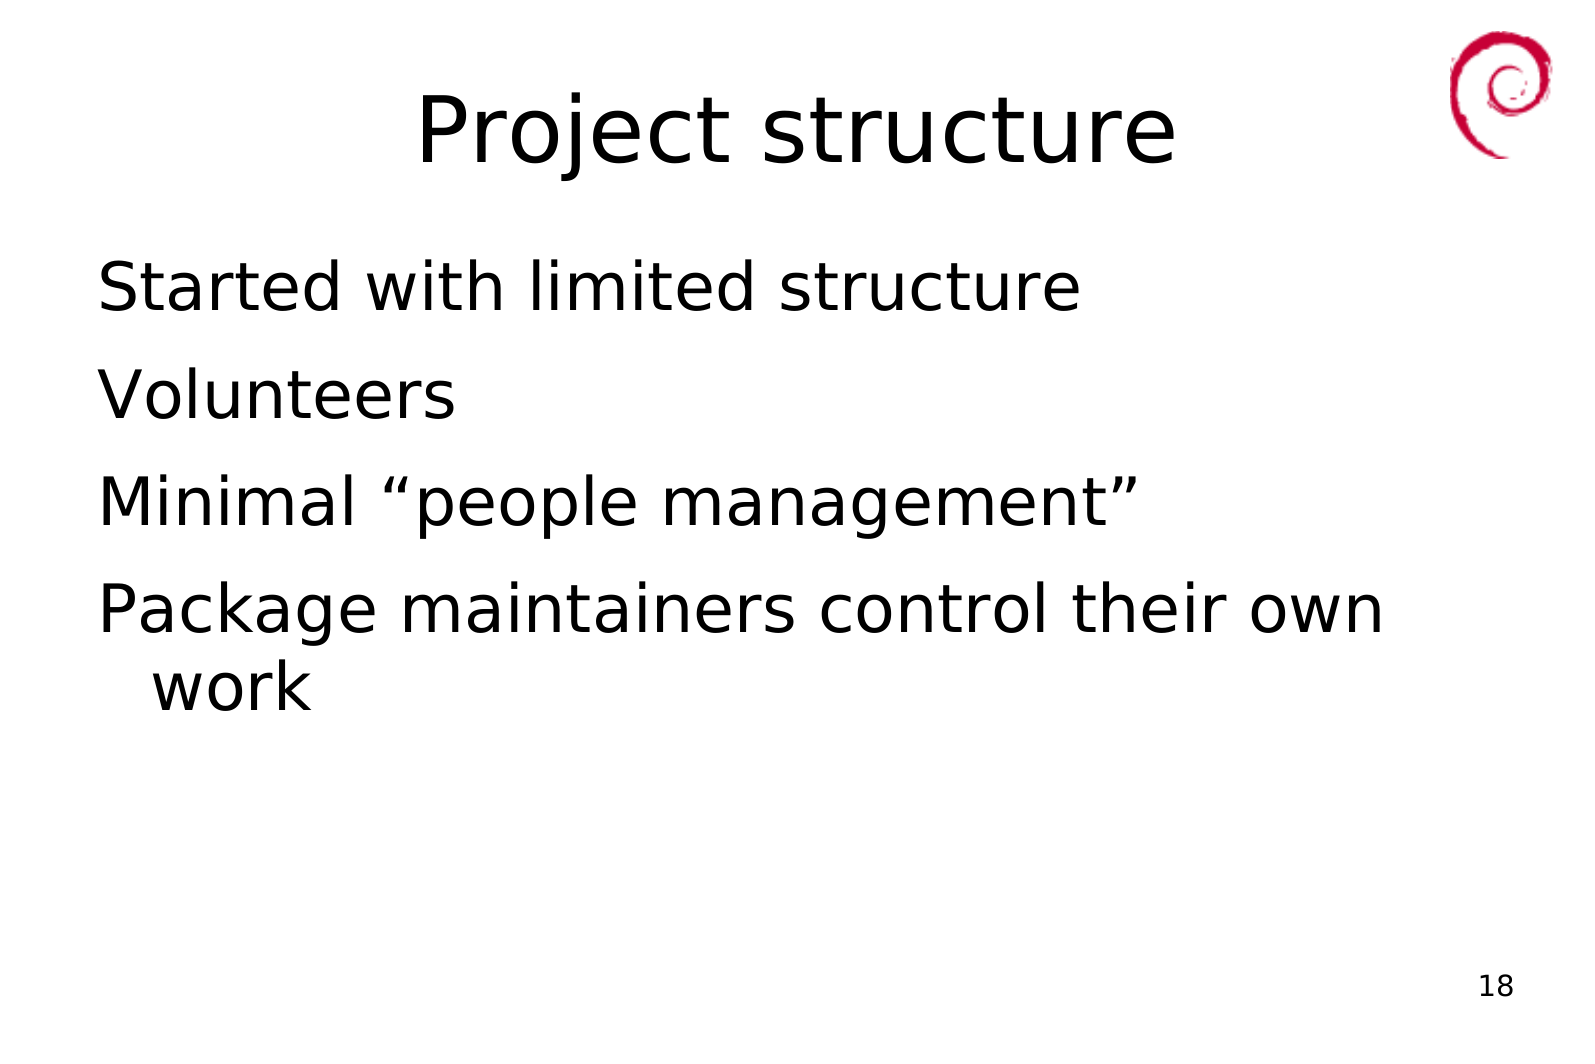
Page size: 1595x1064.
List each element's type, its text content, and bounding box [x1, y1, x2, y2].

title Project structure [79, 42, 1515, 221]
picture [1450, 31, 1555, 159]
list Started with limited structure Volunteers Minimal “people management” Package maintainers control their own work [79, 248, 1515, 951]
